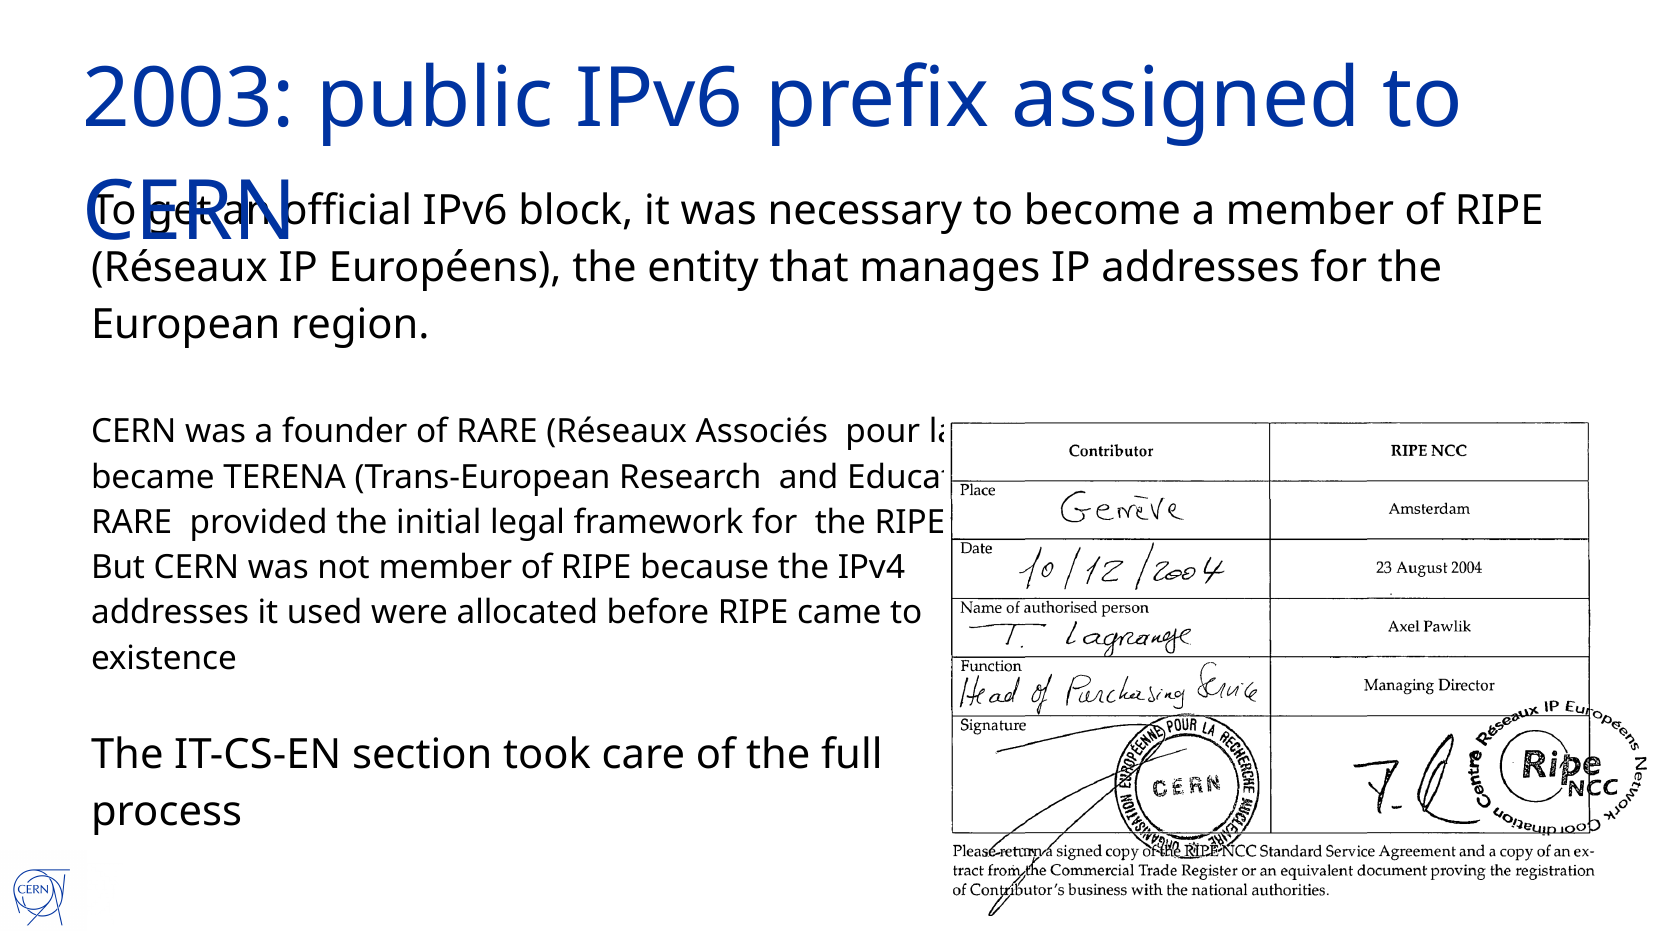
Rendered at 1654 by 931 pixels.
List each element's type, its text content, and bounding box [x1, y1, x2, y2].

picture [944, 414, 1652, 916]
picture [0, 850, 76, 931]
text_box To get an official IPv6 block, it was necessary to become a member of RIPE (Réseaux IP Européens), the entity that manages IP addresses for the European region. CERN was a founder of RARE (Réseaux Associés pour la Recherche Européenne, which later became TERENA (Trans-European Research and Education Networking Association)). RARE provided the initial legal framework for the RIPE NCC. But CERN was not member of RIPE because the IPv4 addresses it used were allocated before RIPE came to existence The IT-CS-EN section took care of the full process [76, 172, 1601, 931]
title 2003: public IPv6 prefix assigned to CERN [82, 37, 1654, 247]
